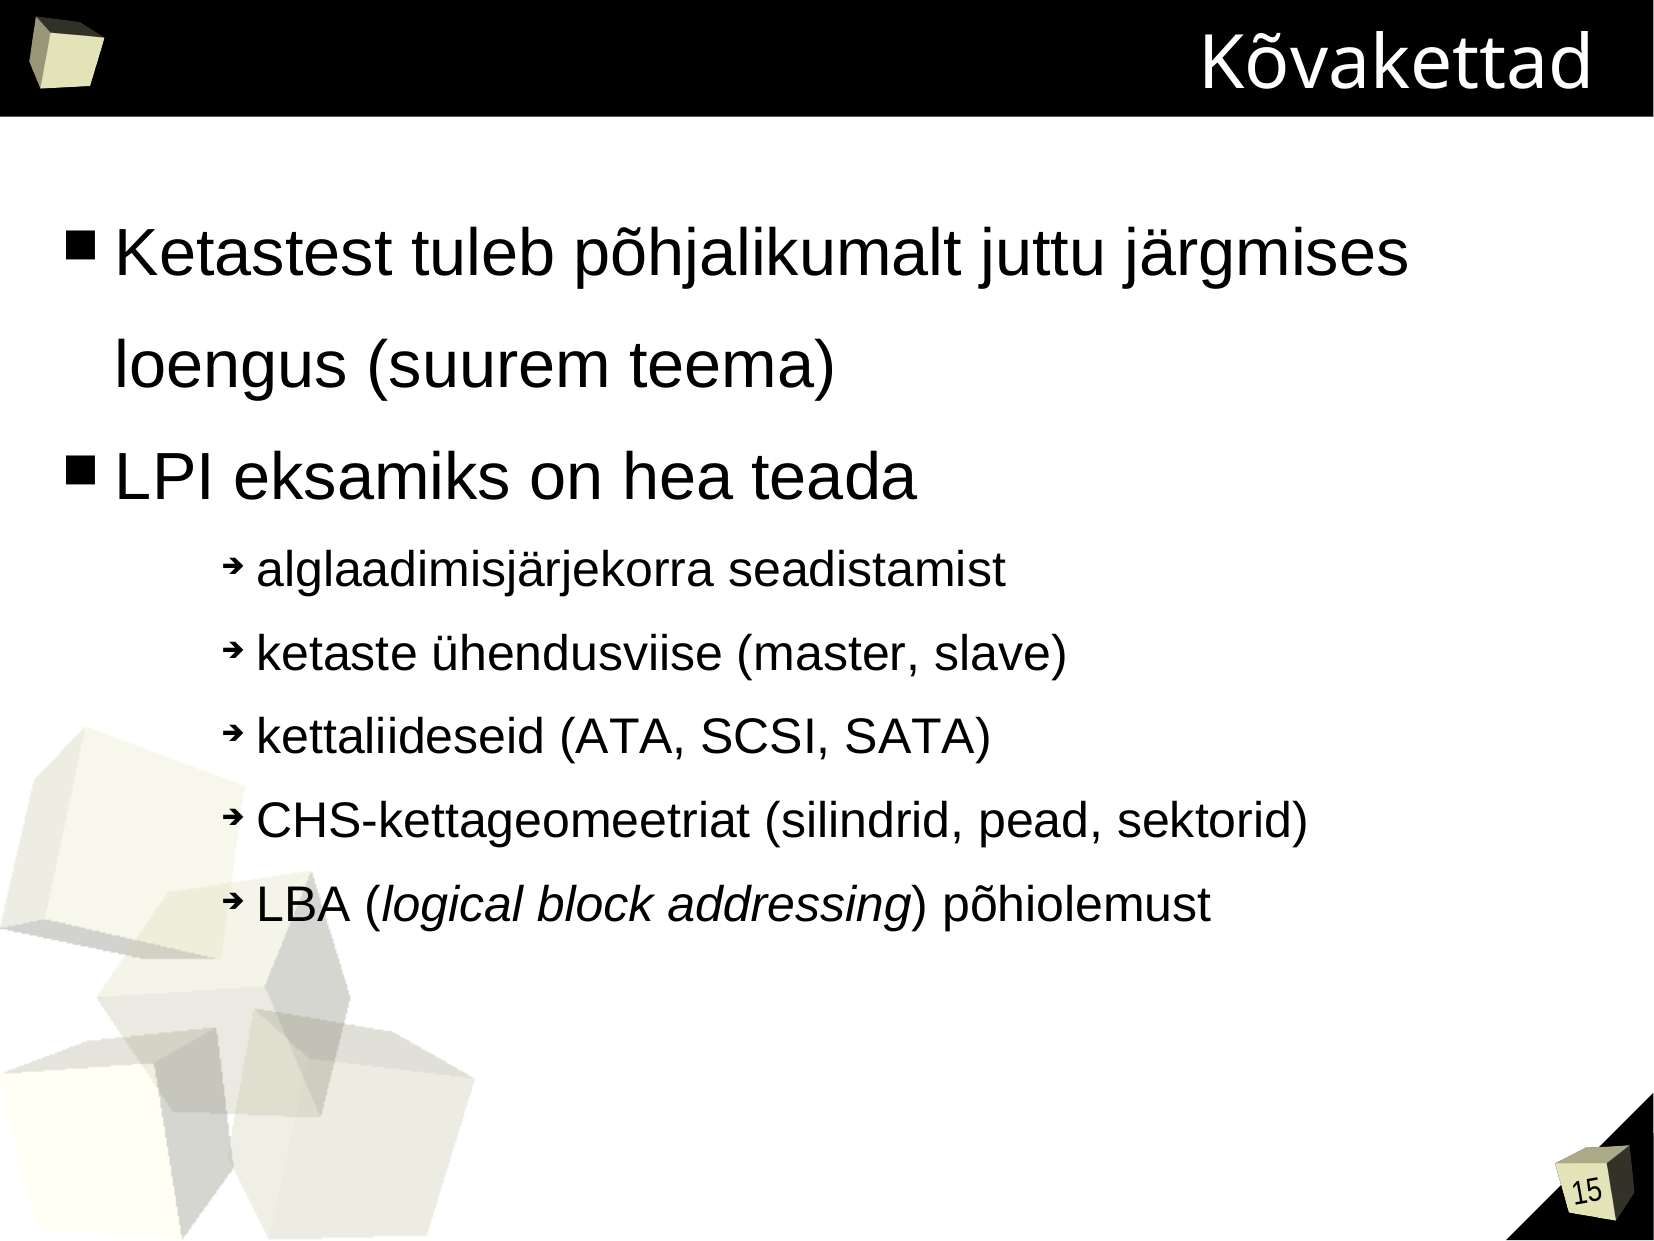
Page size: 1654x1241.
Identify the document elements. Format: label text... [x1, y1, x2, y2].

list Ketastest tuleb põhjalikumalt juttu järgmises loengus (suurem teema) LPI eksamiks on hea teada alglaadimisjärjekorra seadistamist ketaste ühendusviise (master, slave) kettaliideseid (ATA, SCSI, SATA) CHS-kettageomeetriat (silindrid, pead, sektorid) LBA (logical block addressing) põhiolemust [44, 177, 1611, 1214]
picture [0, 726, 477, 1241]
title Kõvakettad [118, 0, 1595, 119]
